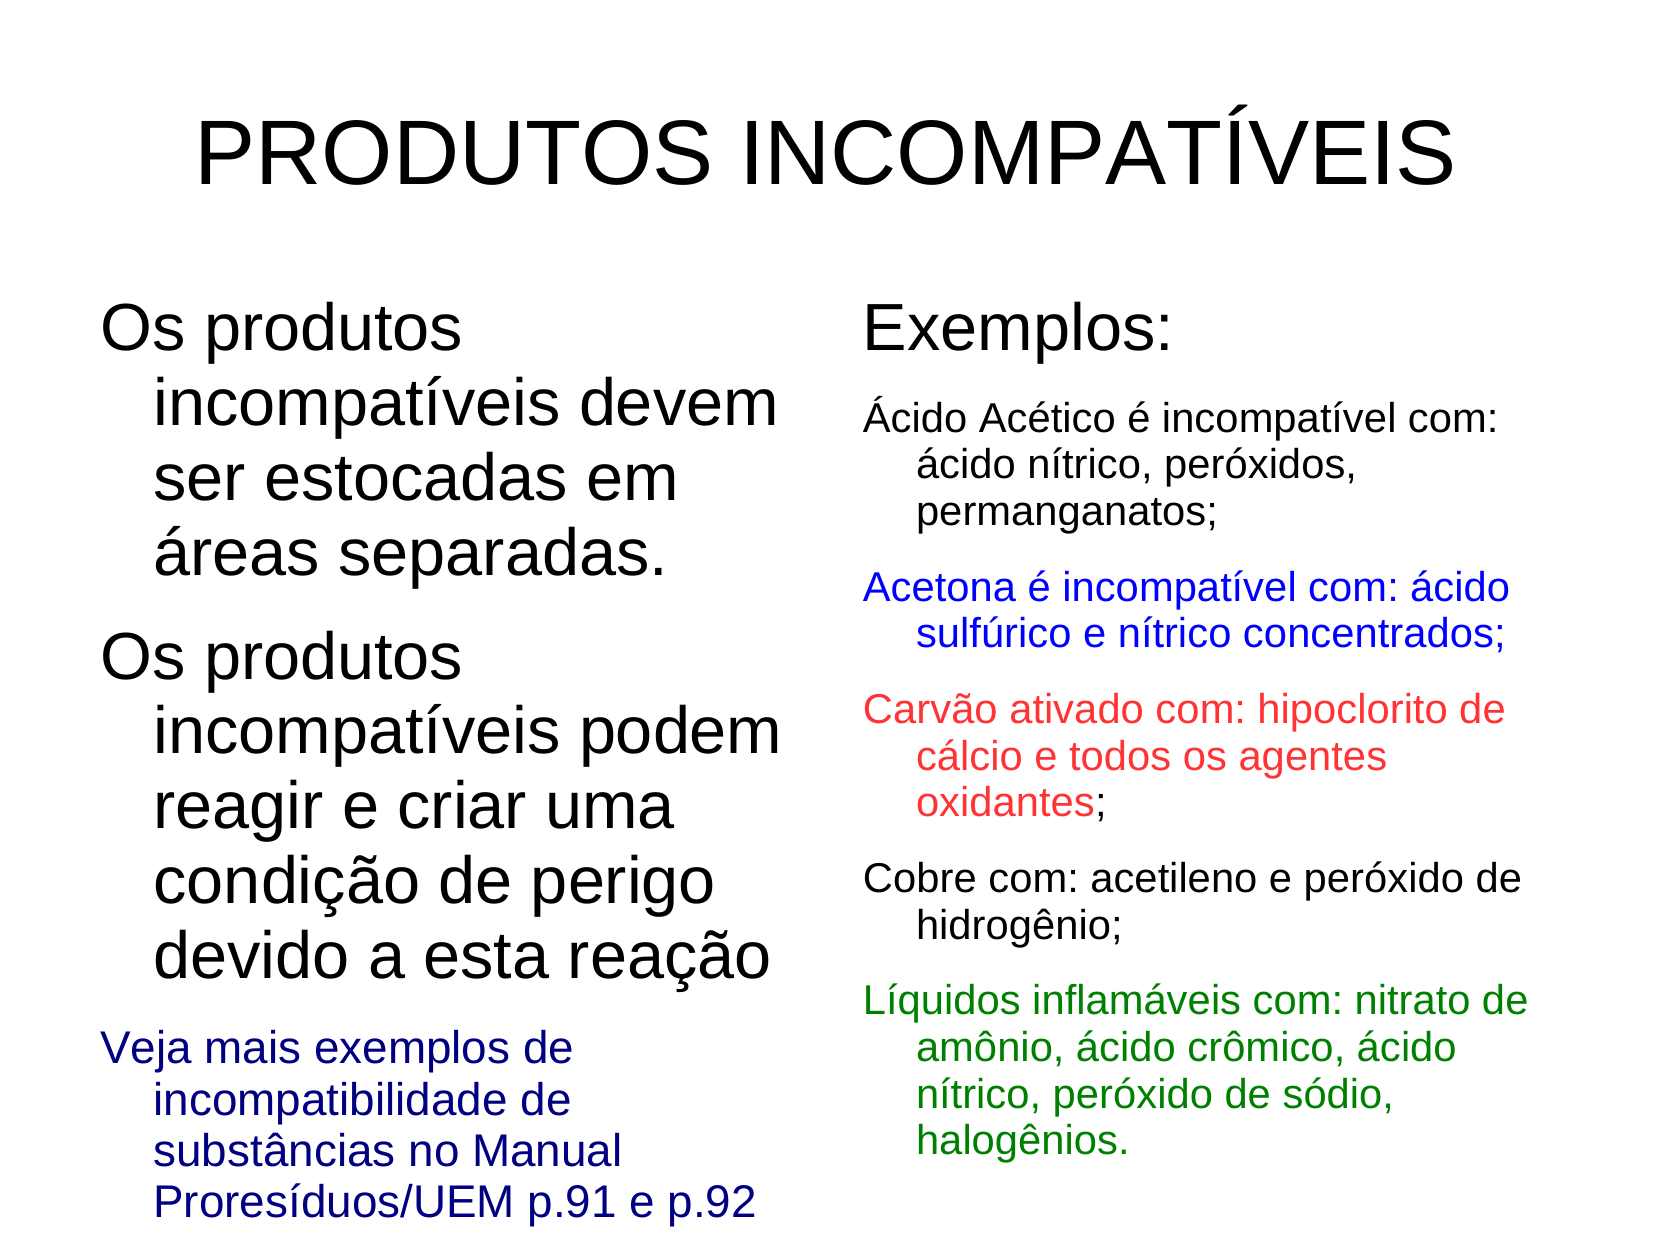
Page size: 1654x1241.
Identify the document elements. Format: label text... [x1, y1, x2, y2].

title PRODUTOS INCOMPATÍVEIS [82, 49, 1571, 257]
list Os produtos incompatíveis devem ser estocadas em áreas separadas. Os produtos incompatíveis podem reagir e criar uma condição de perigo devido a esta reação Veja mais exemplos de incompatibilidade de substâncias no Manual Proresíduos/UEM p.91 e p.92 [82, 290, 809, 1227]
list Exemplos: Ácido Acético é incompatível com: ácido nítrico, peróxidos, permanganatos; Acetona é incompatível com: ácido sulfúrico e nítrico concentrados; Carvão ativado com: hipoclorito de cálcio e todos os agentes oxidantes; Cobre com: acetileno e peróxido de hidrogênio; Líquidos inflamáveis com: nitrato de amônio, ácido crômico, ácido nítrico, peróxido de sódio, halogênios. [845, 290, 1572, 1168]
